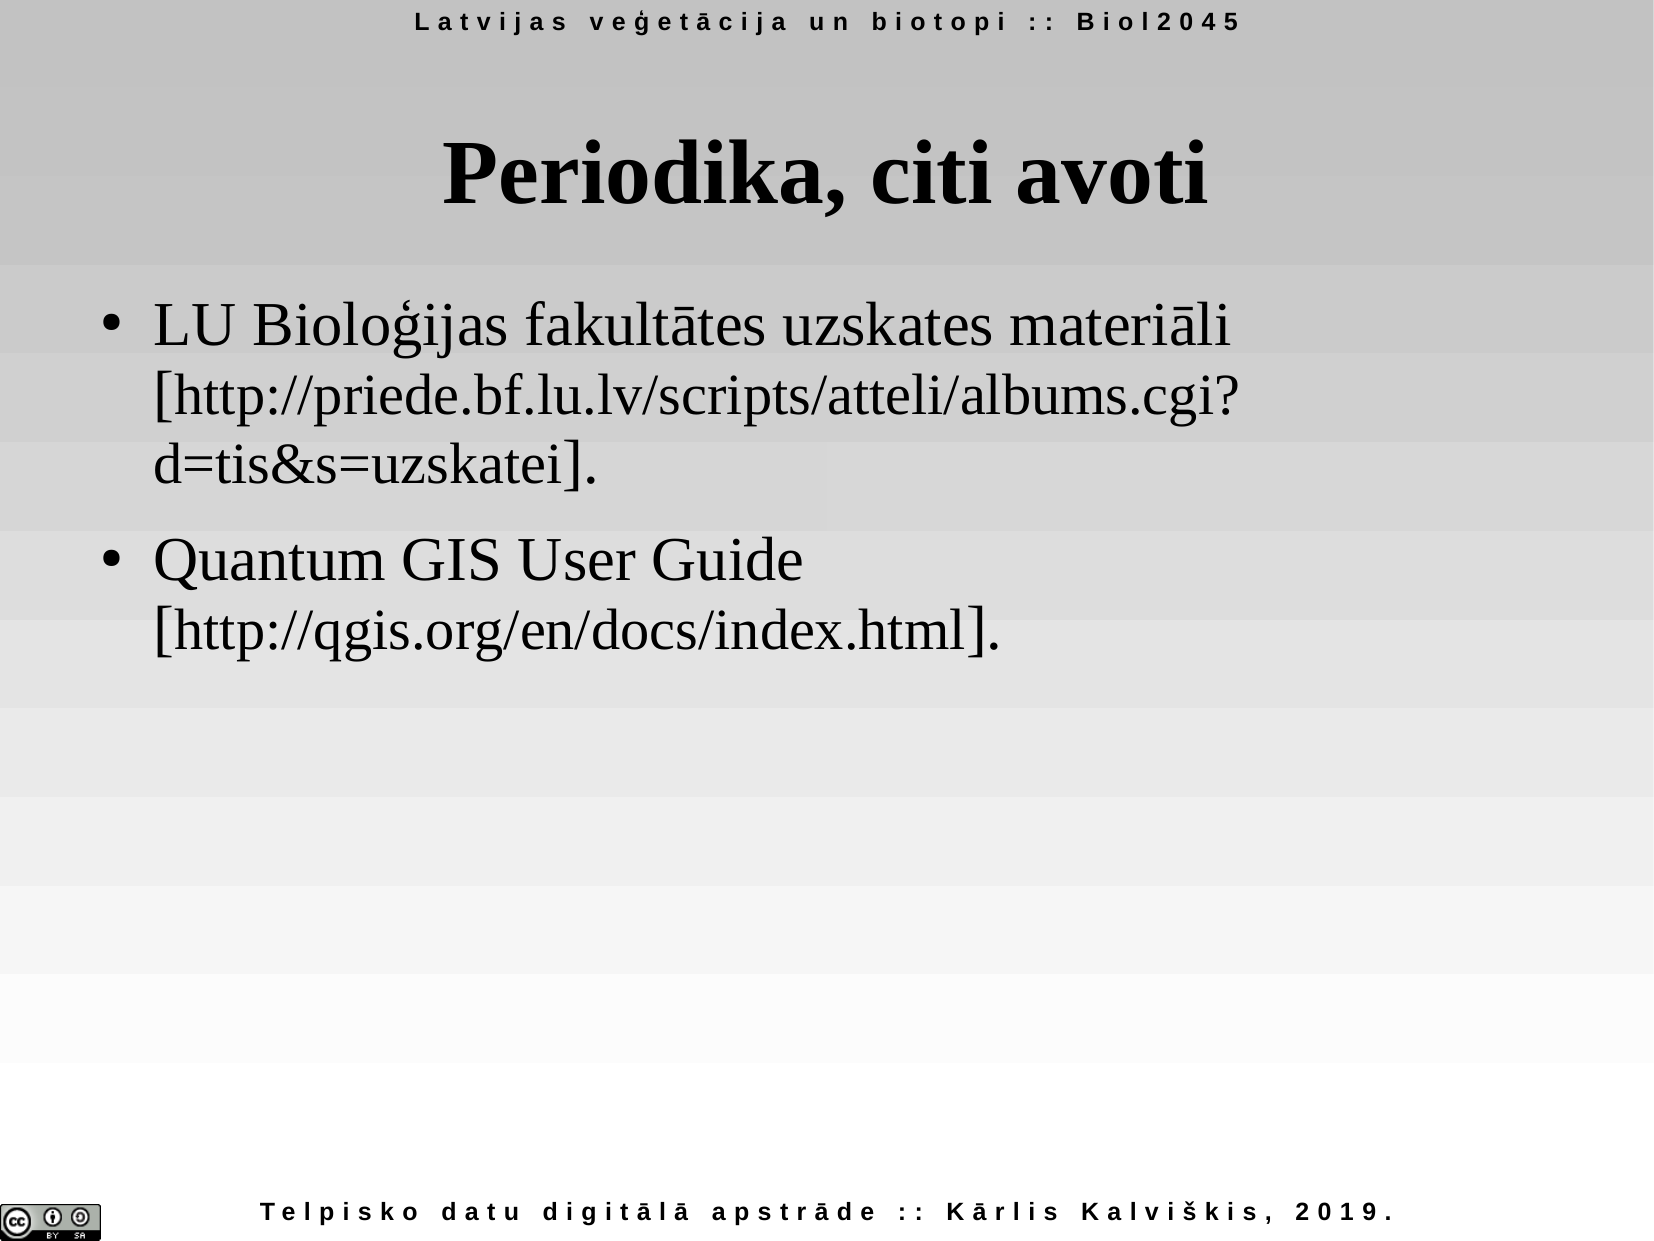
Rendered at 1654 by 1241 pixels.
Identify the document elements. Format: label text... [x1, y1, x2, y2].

picture [0, 0, 1654, 1241]
list LU Bioloģijas fakultātes uzskates materiāli [http://priede.bf.lu.lv/scripts/atteli/albums.cgi?d=tis&s=uzskatei]. Quantum GIS User Guide [http://qgis.org/en/docs/index.html]. [82, 289, 1571, 664]
title Periodika, citi avoti [29, 49, 1625, 296]
